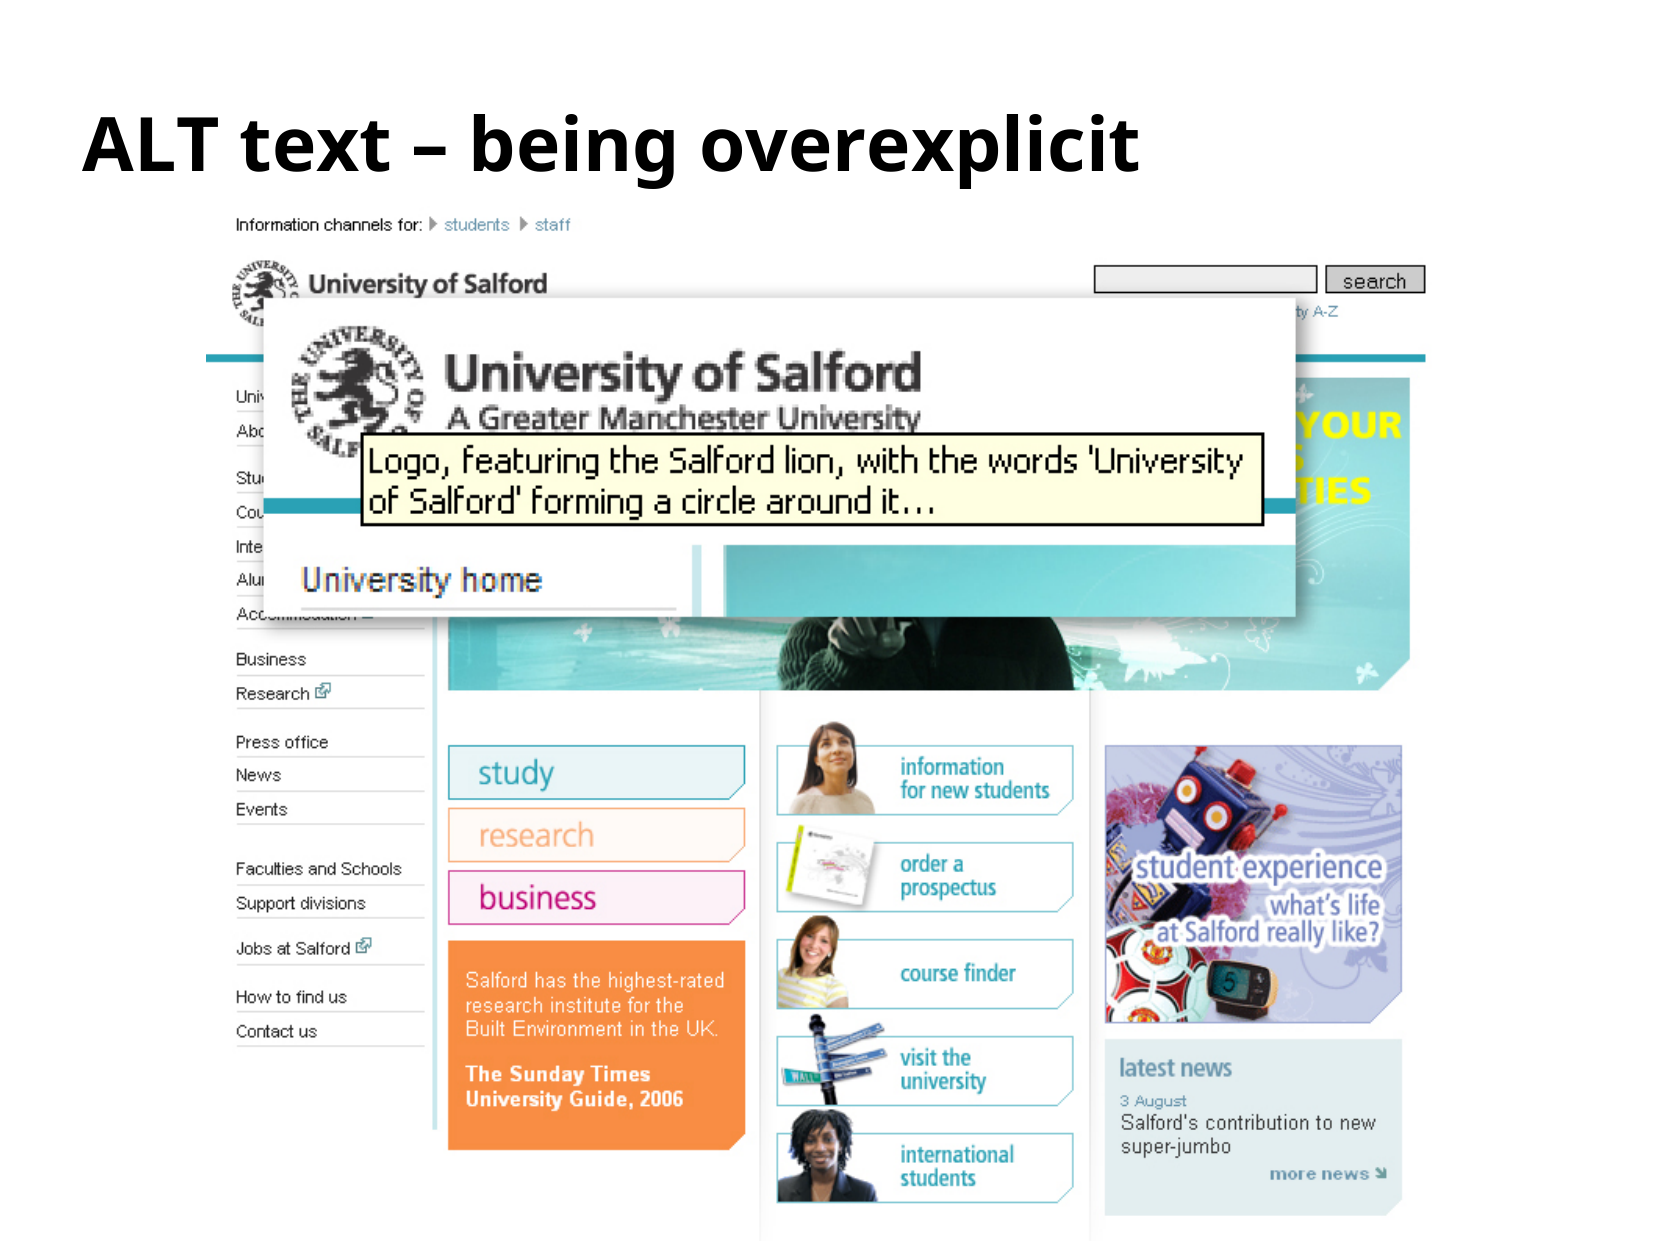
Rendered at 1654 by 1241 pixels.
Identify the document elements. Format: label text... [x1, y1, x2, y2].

title ALT text – being overexplicit [82, 86, 1571, 200]
picture [206, 206, 1432, 1241]
